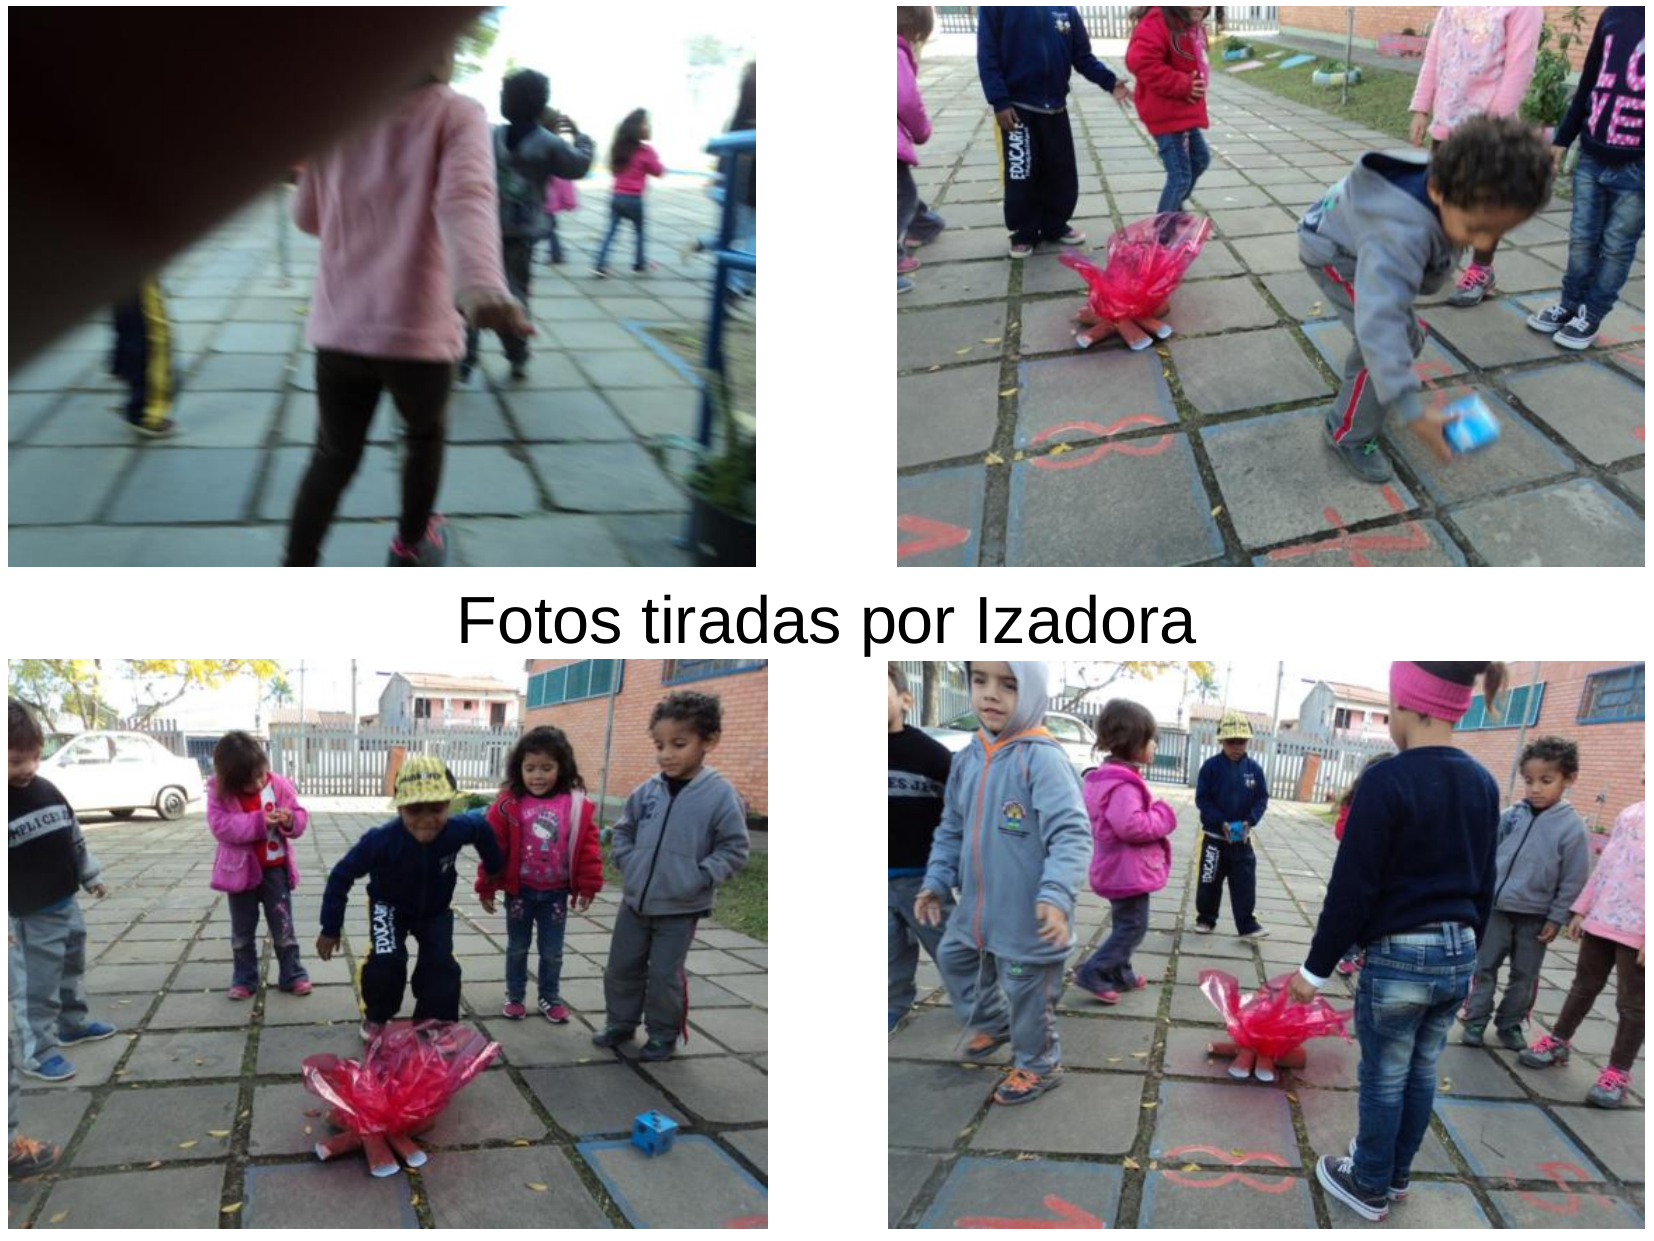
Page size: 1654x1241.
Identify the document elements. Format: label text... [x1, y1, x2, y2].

picture [8, 6, 756, 567]
picture [8, 659, 768, 1229]
text_box Fotos tiradas por Izadora [83, 508, 1572, 733]
picture [897, 6, 1645, 567]
picture [888, 661, 1645, 1229]
